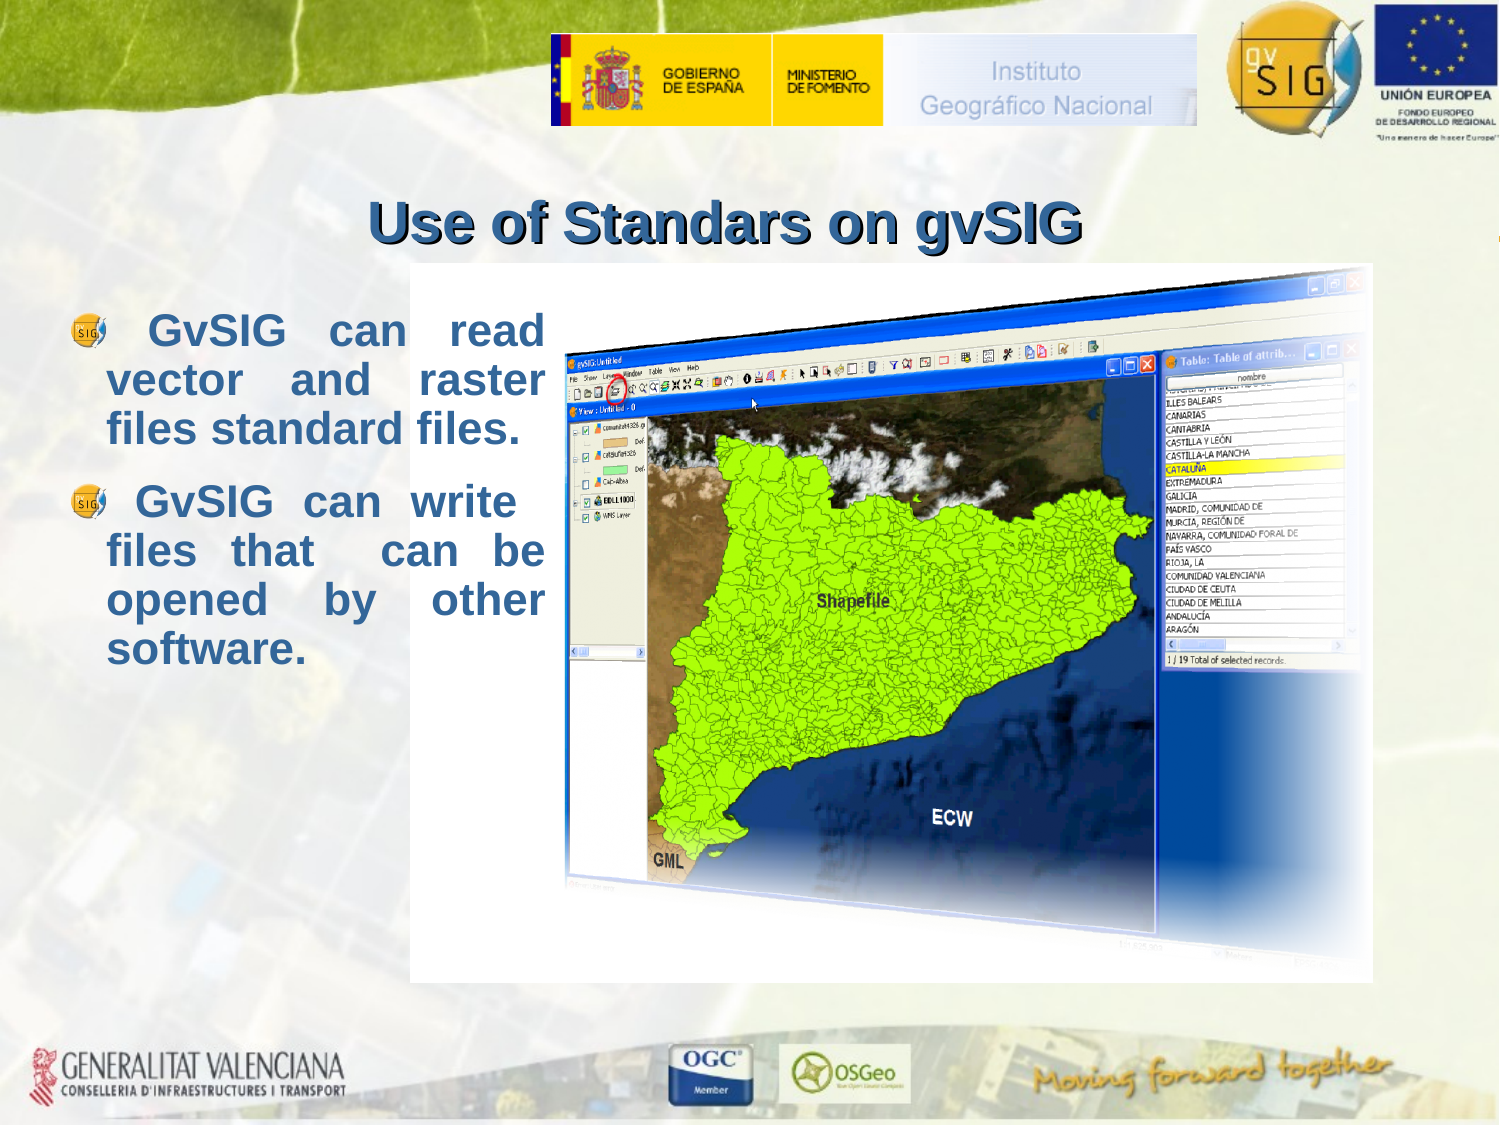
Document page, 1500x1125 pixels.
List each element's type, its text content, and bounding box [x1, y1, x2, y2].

title Use of Standars on gvSIG [65, 106, 1387, 341]
picture [0, 0, 1499, 1125]
text_box GvSIG can read vector and raster files standard files. GvSIG can write files that can be opened by other software. [35, 306, 547, 991]
